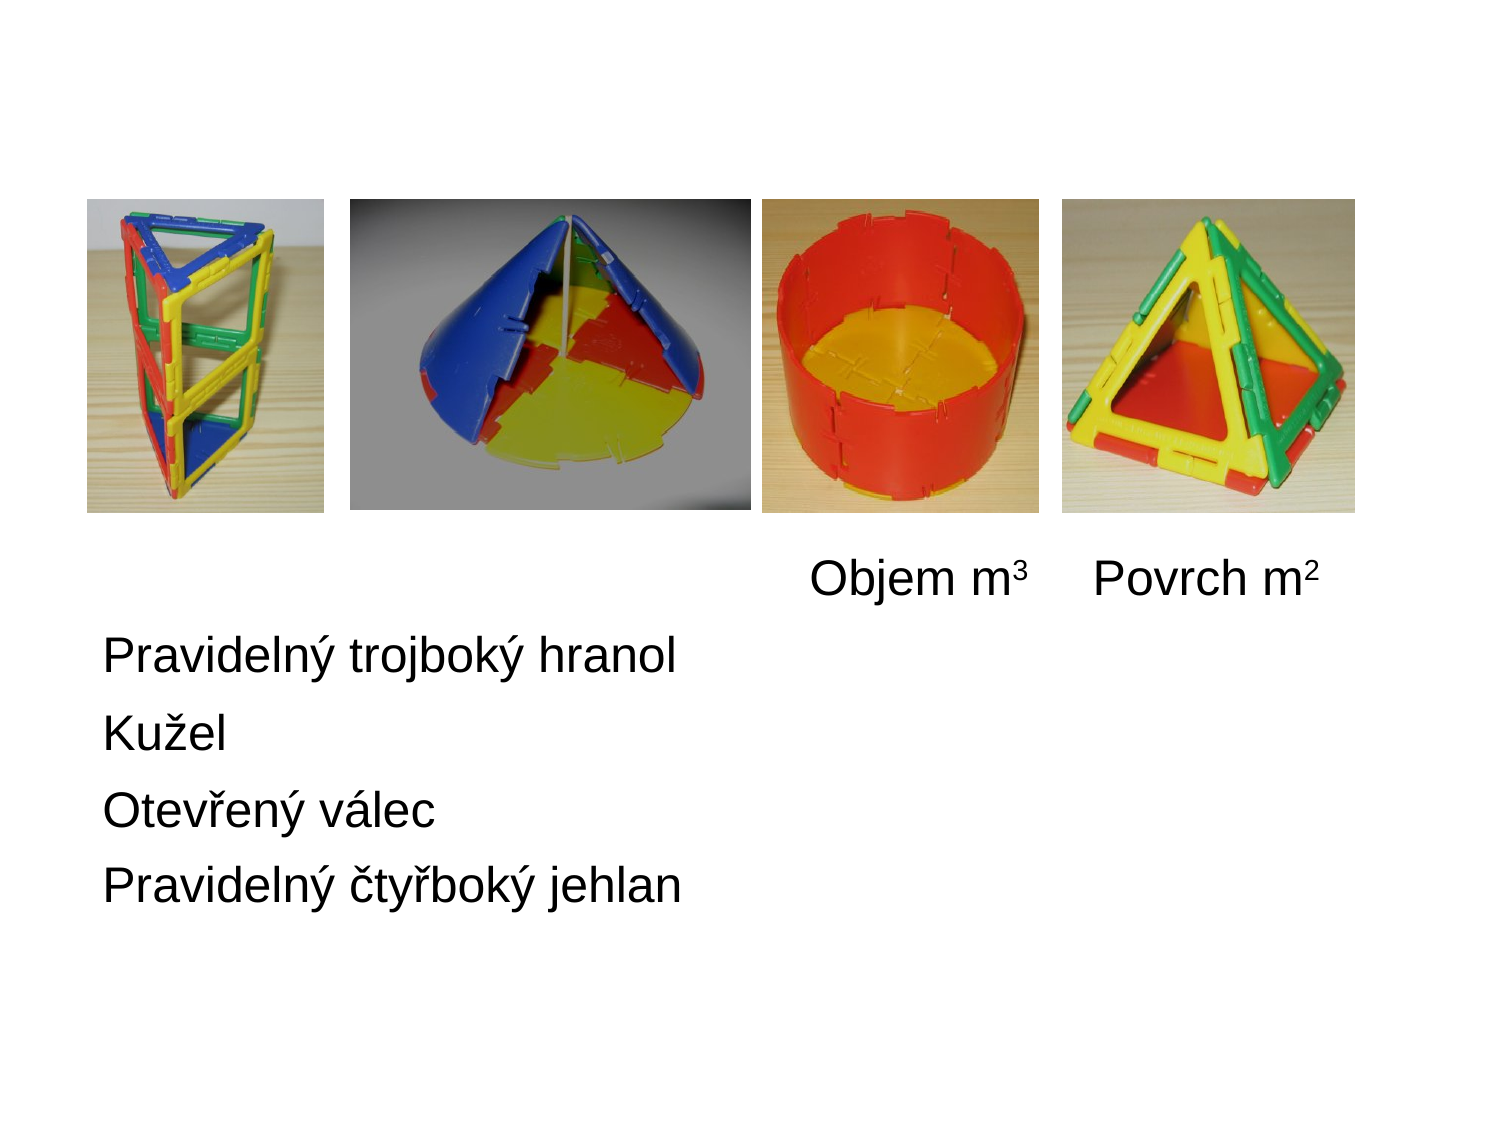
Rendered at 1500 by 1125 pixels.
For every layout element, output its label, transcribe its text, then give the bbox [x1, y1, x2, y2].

table_header Objem m3 [775, 538, 1063, 615]
table_cell Pravidelný trojboký hranol [88, 615, 775, 692]
picture [1062, 199, 1355, 513]
table_cell [1063, 770, 1350, 845]
table_cell [775, 845, 1063, 932]
table_cell [1063, 692, 1350, 770]
table_header [88, 538, 775, 615]
table_cell [775, 615, 1063, 692]
table_cell Pravidelný čtyřboký jehlan [88, 845, 775, 932]
table_cell Kužel [88, 692, 775, 770]
table_header Povrch m2 [1063, 538, 1350, 615]
table_cell [1063, 845, 1350, 932]
picture [762, 199, 1039, 513]
picture [350, 199, 751, 510]
picture [87, 199, 324, 513]
table_cell [1063, 615, 1350, 692]
table_cell [775, 770, 1063, 845]
table_cell [775, 692, 1063, 770]
table_cell Otevřený válec [88, 770, 775, 845]
